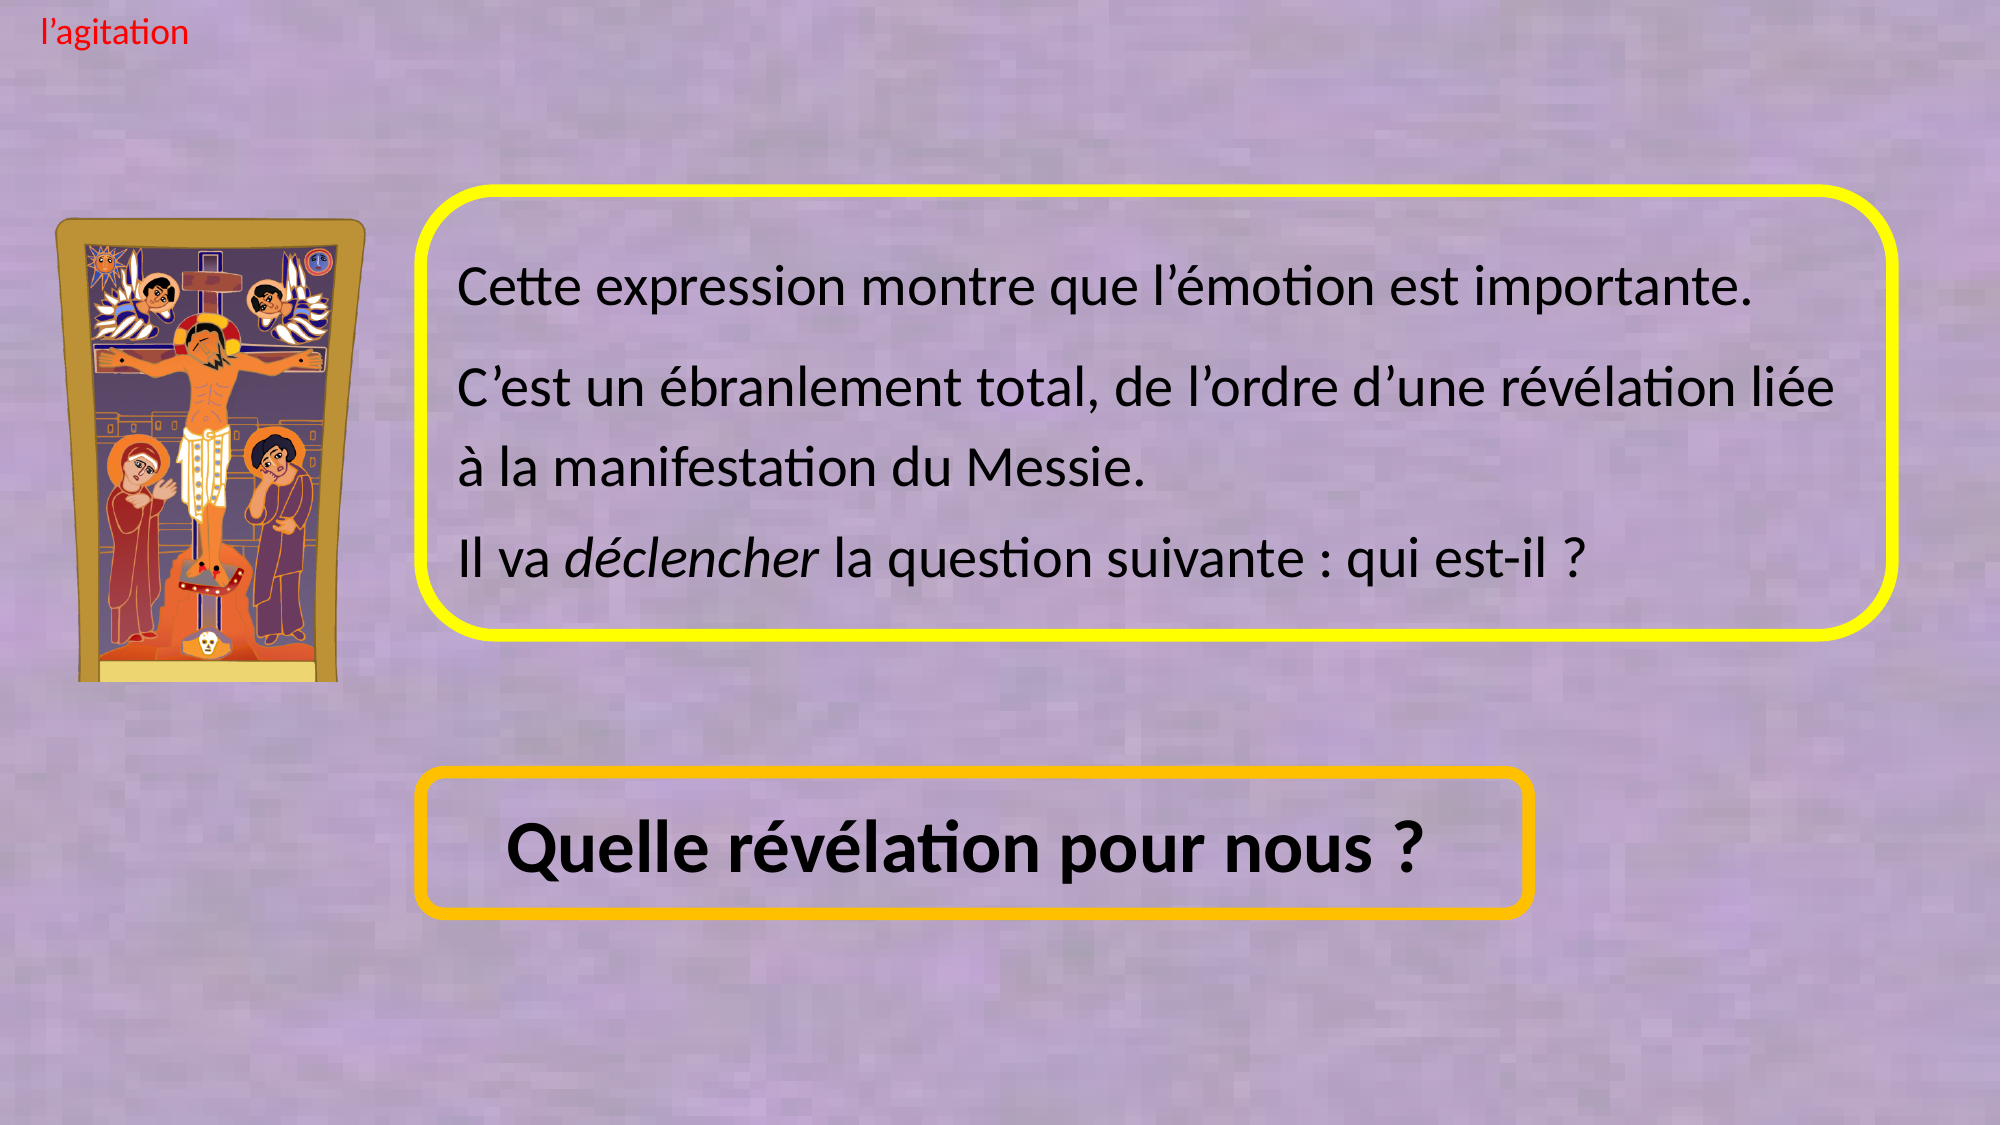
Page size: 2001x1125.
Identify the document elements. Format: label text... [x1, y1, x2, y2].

picture [44, 190, 379, 682]
text_box Quelle révélation pour nous ? [420, 772, 1529, 914]
text_box Cette expression montre que l’émotion est importante. C’est un ébranlement total, de l’ordre d’une révélation liée à la manifestation du Messie. Il va déclencher la question suivante : qui est-il ? [420, 190, 1893, 636]
text_box l’agitation [25, 0, 276, 60]
